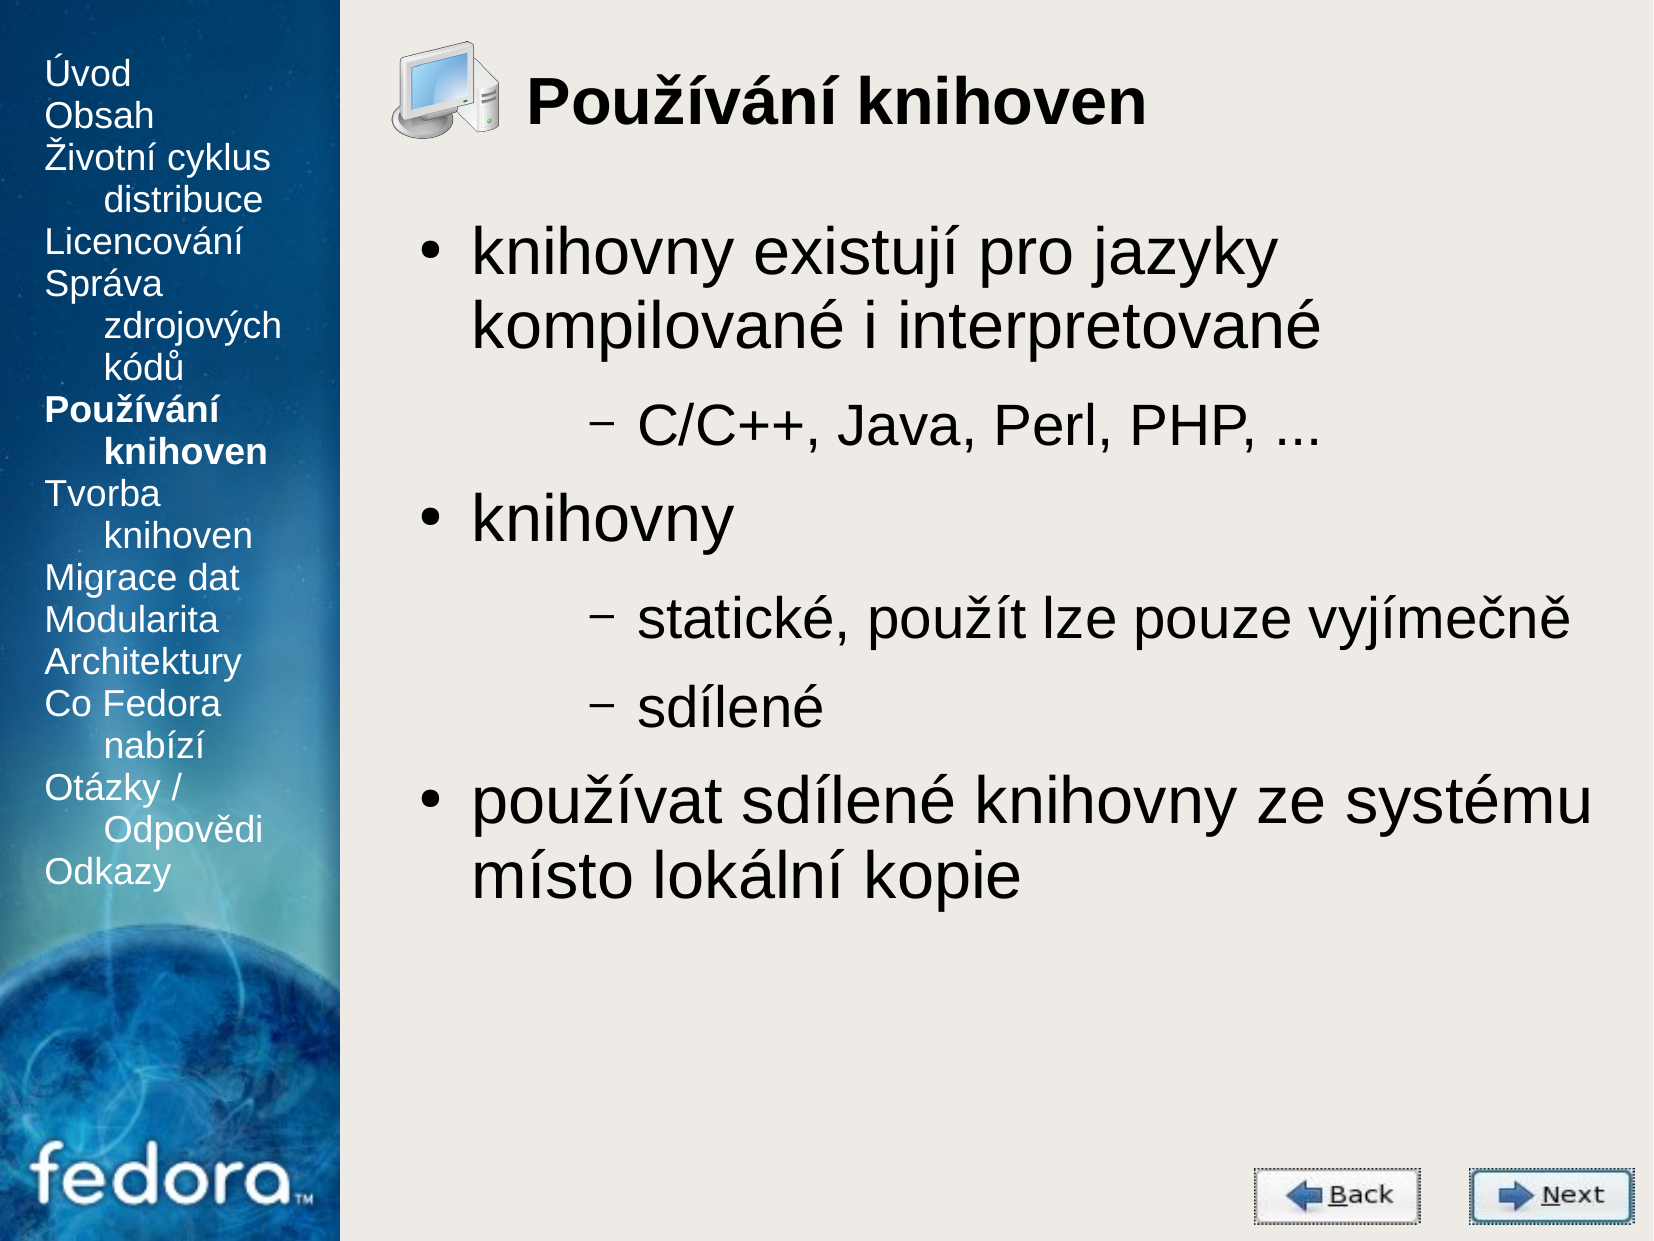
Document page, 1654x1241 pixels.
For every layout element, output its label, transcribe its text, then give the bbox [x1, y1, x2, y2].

list knihovny existují pro jazyky kompilované i interpretované C/C++, Java, Perl, PHP, ... knihovny statické, použít lze pouze vyjímečně sdílené používat sdílené knihovny ze systému místo lokální kopie [400, 213, 1617, 1018]
text_box Používání knihoven [511, 56, 1571, 147]
text_box Úvod Obsah Životní cyklus distribuce Licencování Správa zdrojových kódů Používání knihoven Tvorba knihoven Migrace dat Modularita Architektury Co Fedora nabízí Otázky / Odpovědi Odkazy [29, 45, 327, 901]
picture [0, 0, 1654, 1241]
